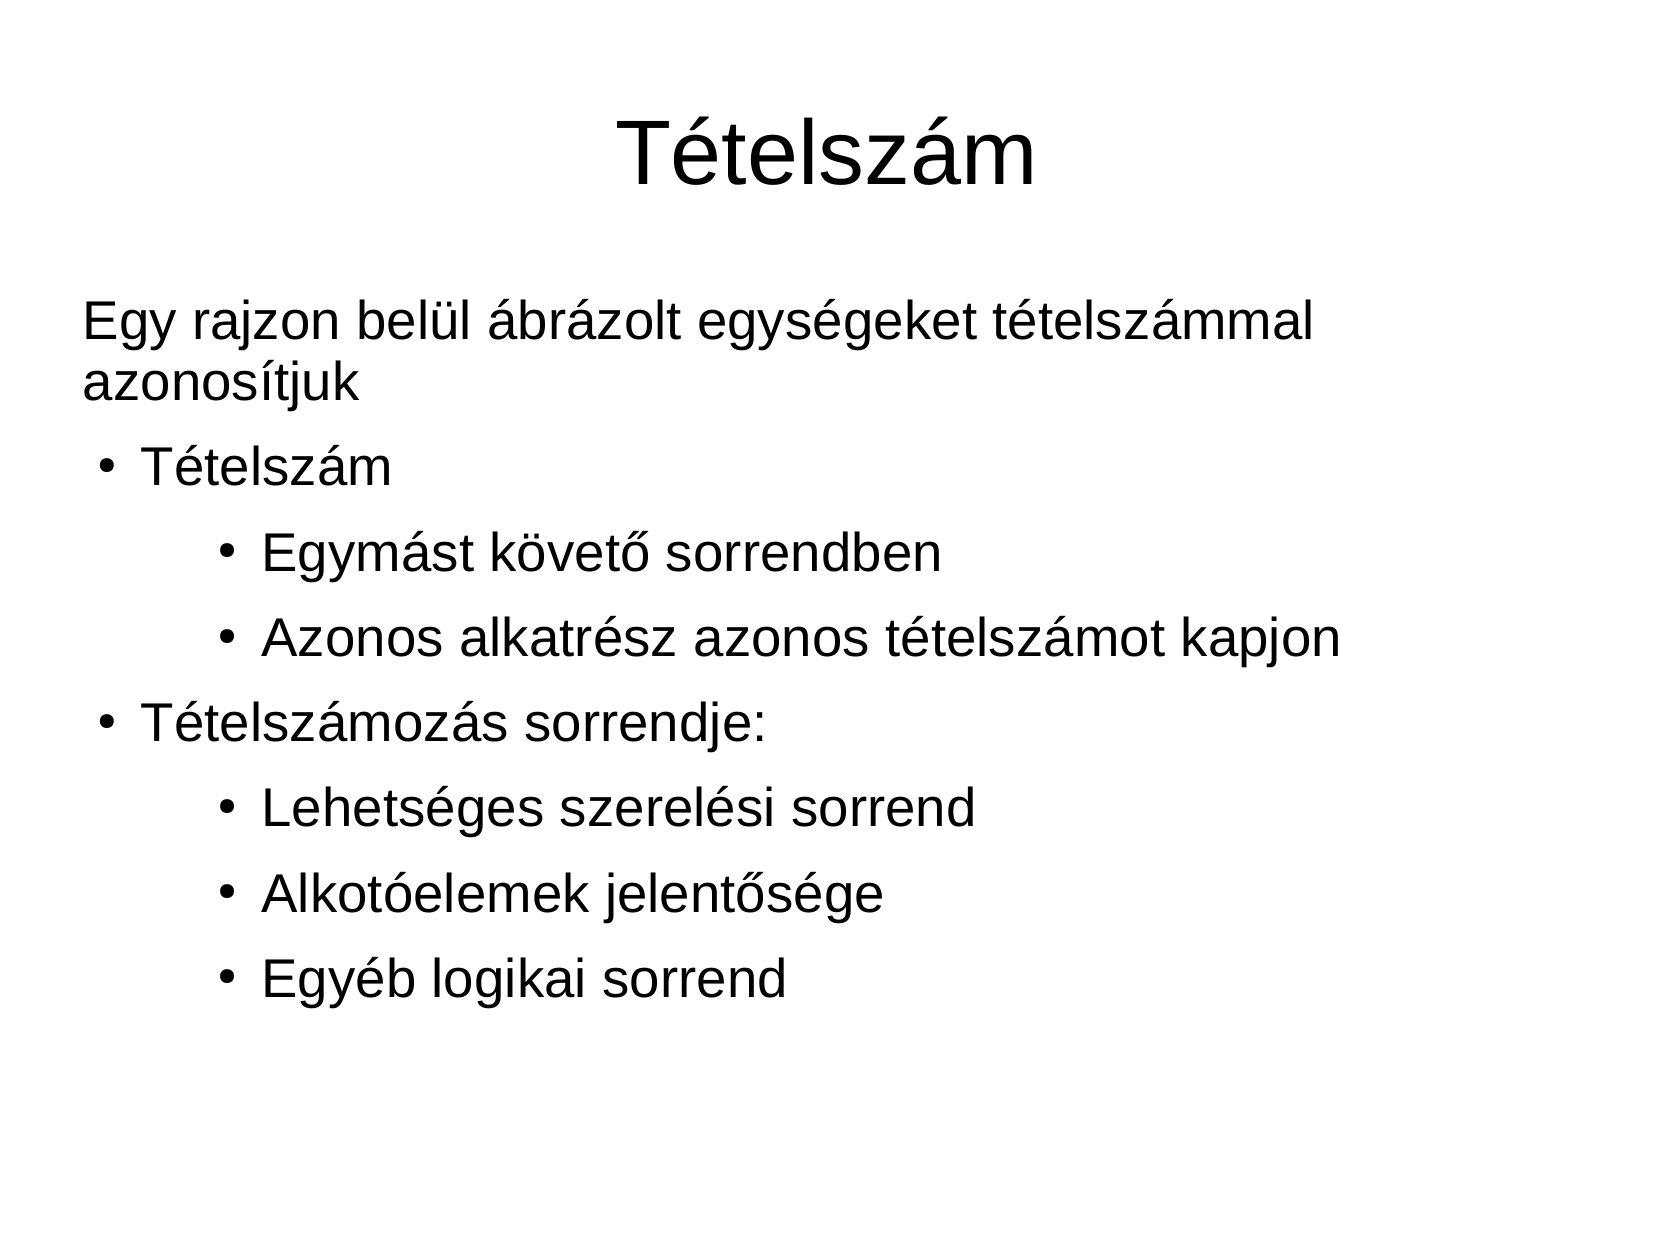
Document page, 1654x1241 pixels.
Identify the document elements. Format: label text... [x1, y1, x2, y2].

list Egy rajzon belül ábrázolt egységeket tételszámmal azonosítjuk Tételszám Egymást követő sorrendben Azonos alkatrész azonos tételszámot kapjon Tételszámozás sorrendje: Lehetséges szerelési sorrend Alkotóelemek jelentősége Egyéb logikai sorrend [82, 290, 1571, 1010]
title Tételszám [82, 49, 1571, 257]
